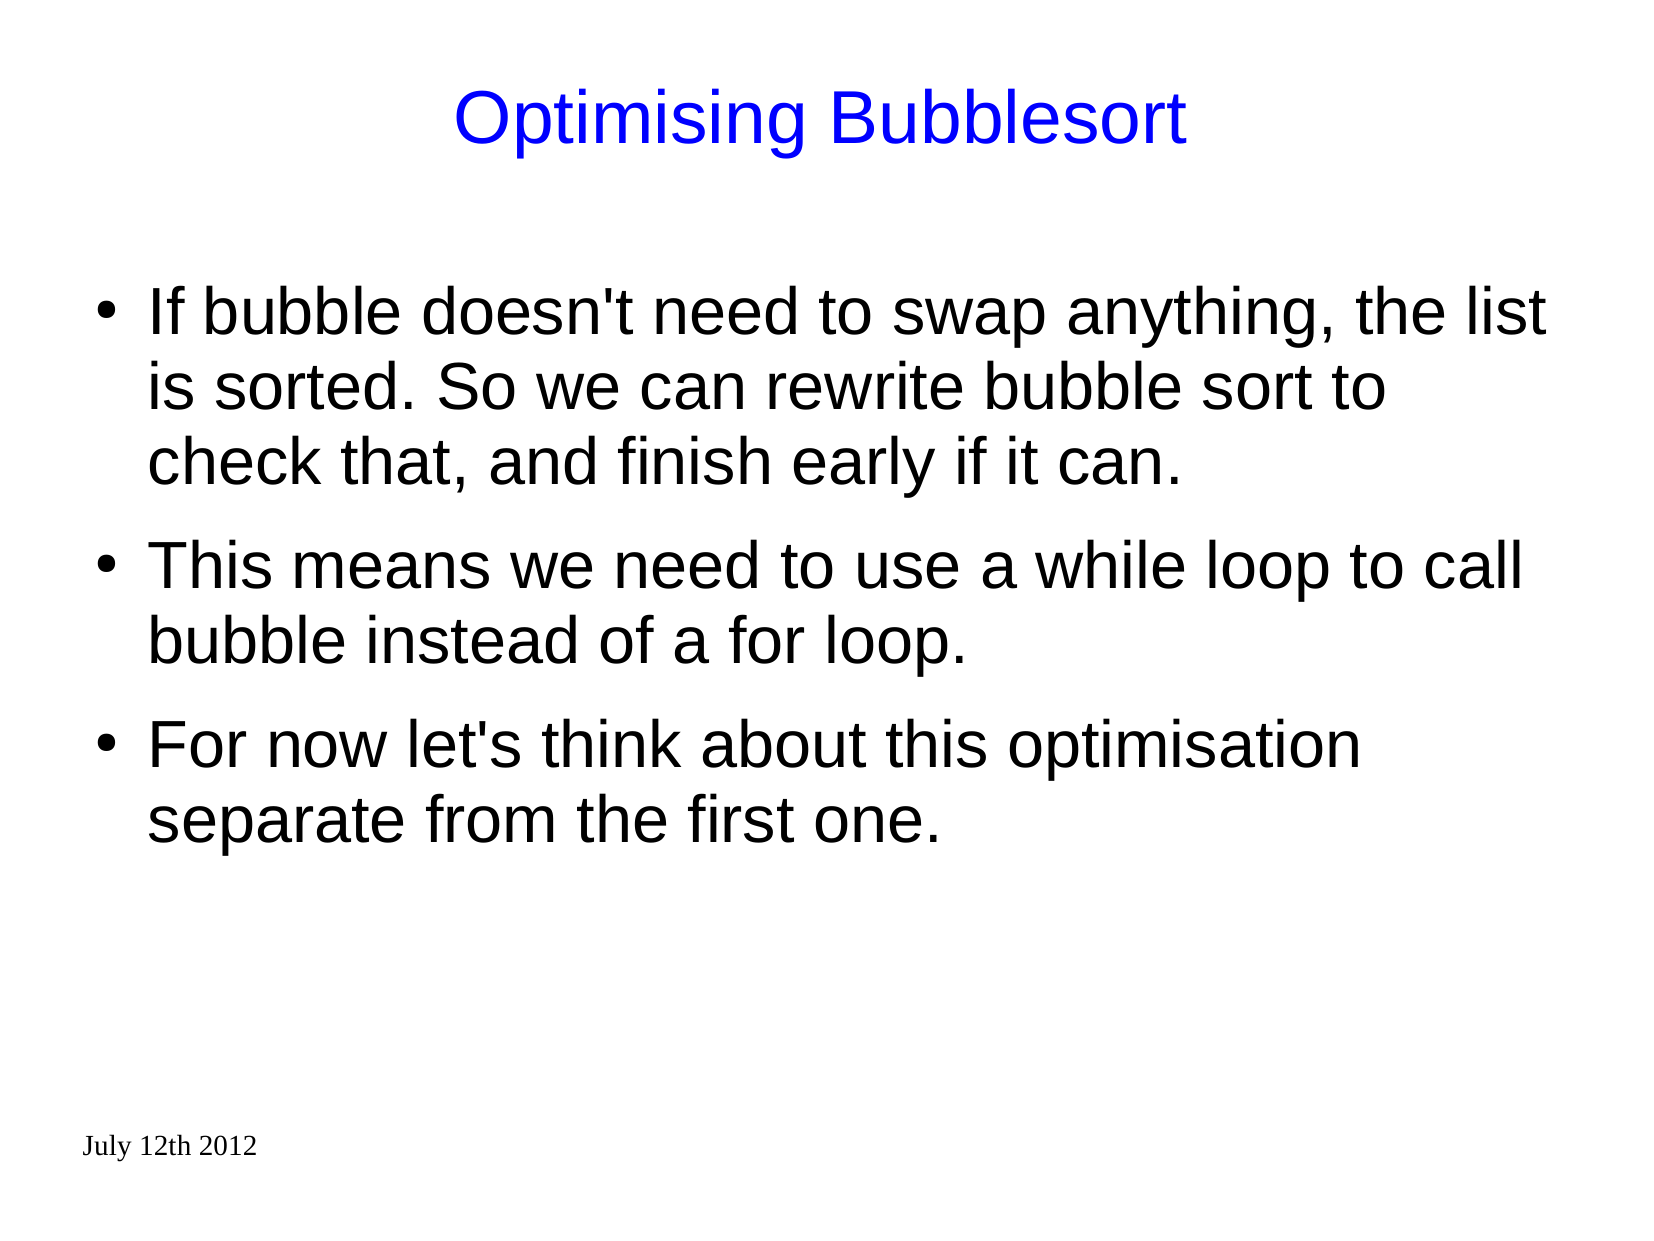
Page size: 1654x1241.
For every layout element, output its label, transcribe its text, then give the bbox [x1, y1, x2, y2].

title Optimising Bubblesort [76, 58, 1565, 178]
list If bubble doesn't need to swap anything, the list is sorted. So we can rewrite bubble sort to check that, and finish early if it can. This means we need to use a while loop to call bubble instead of a for loop. For now let's think about this optimisation separate from the first one. [76, 274, 1565, 1093]
